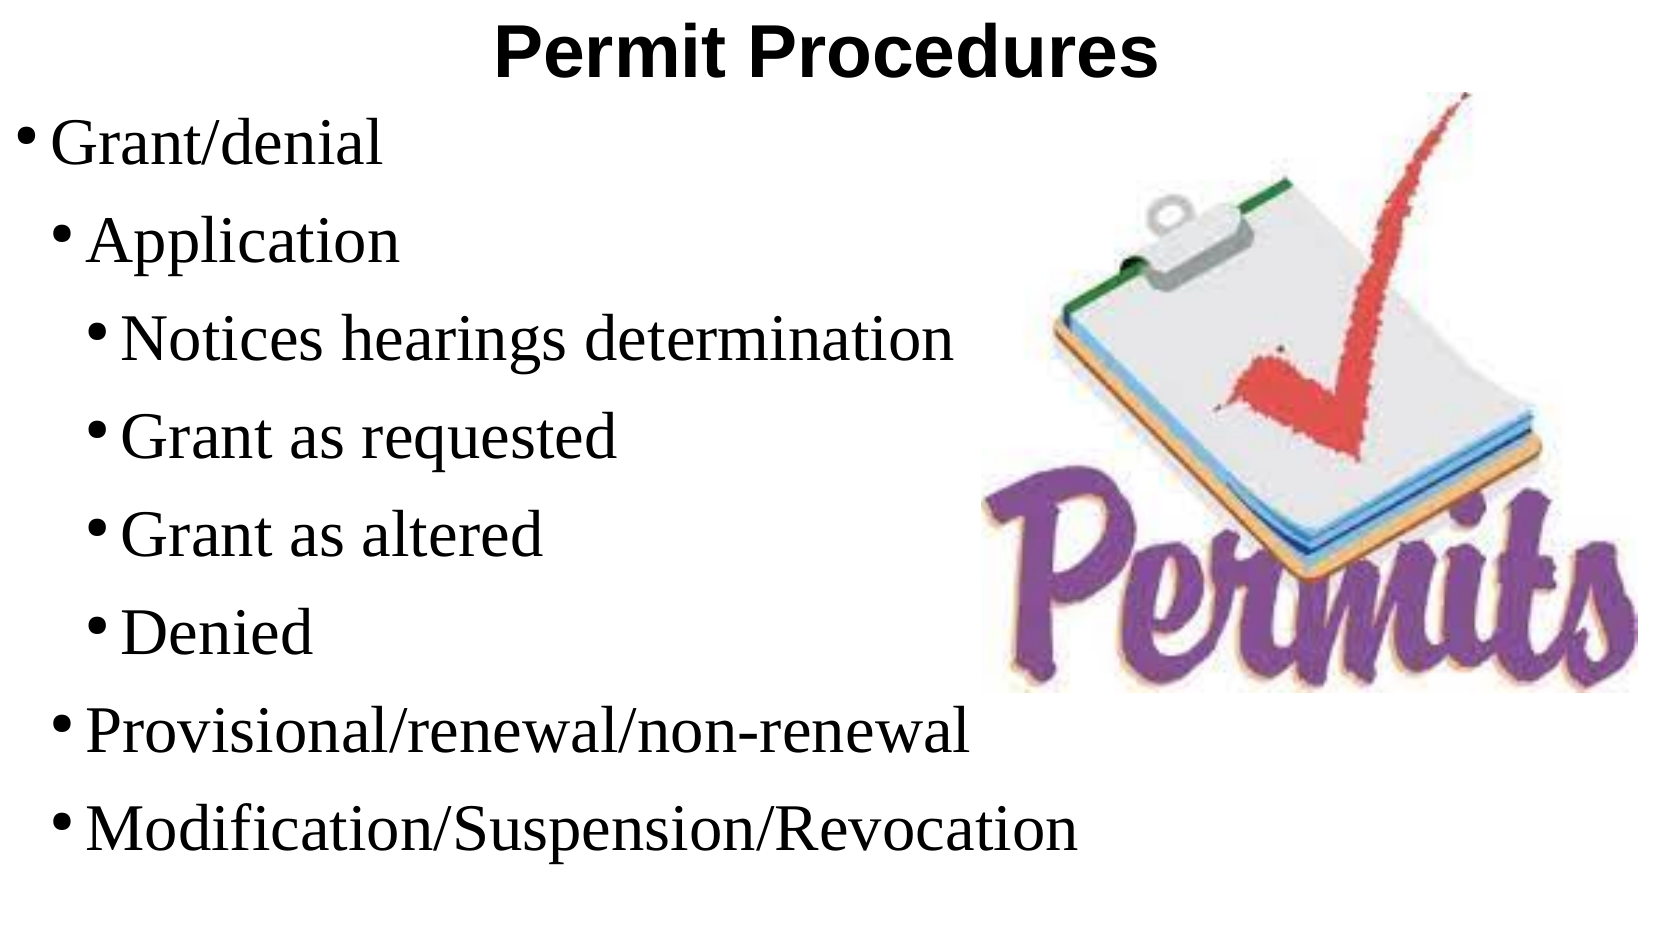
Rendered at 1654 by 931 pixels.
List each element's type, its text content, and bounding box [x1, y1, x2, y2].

text_box Grant/denial Application Notices hearings determination Grant as requested Grant as altered Denied Provisional/renewal/non-renewal Modification/Suspension/Revocation [0, 90, 1250, 872]
picture [981, 92, 1638, 694]
title Permit Procedures [0, 0, 1654, 106]
